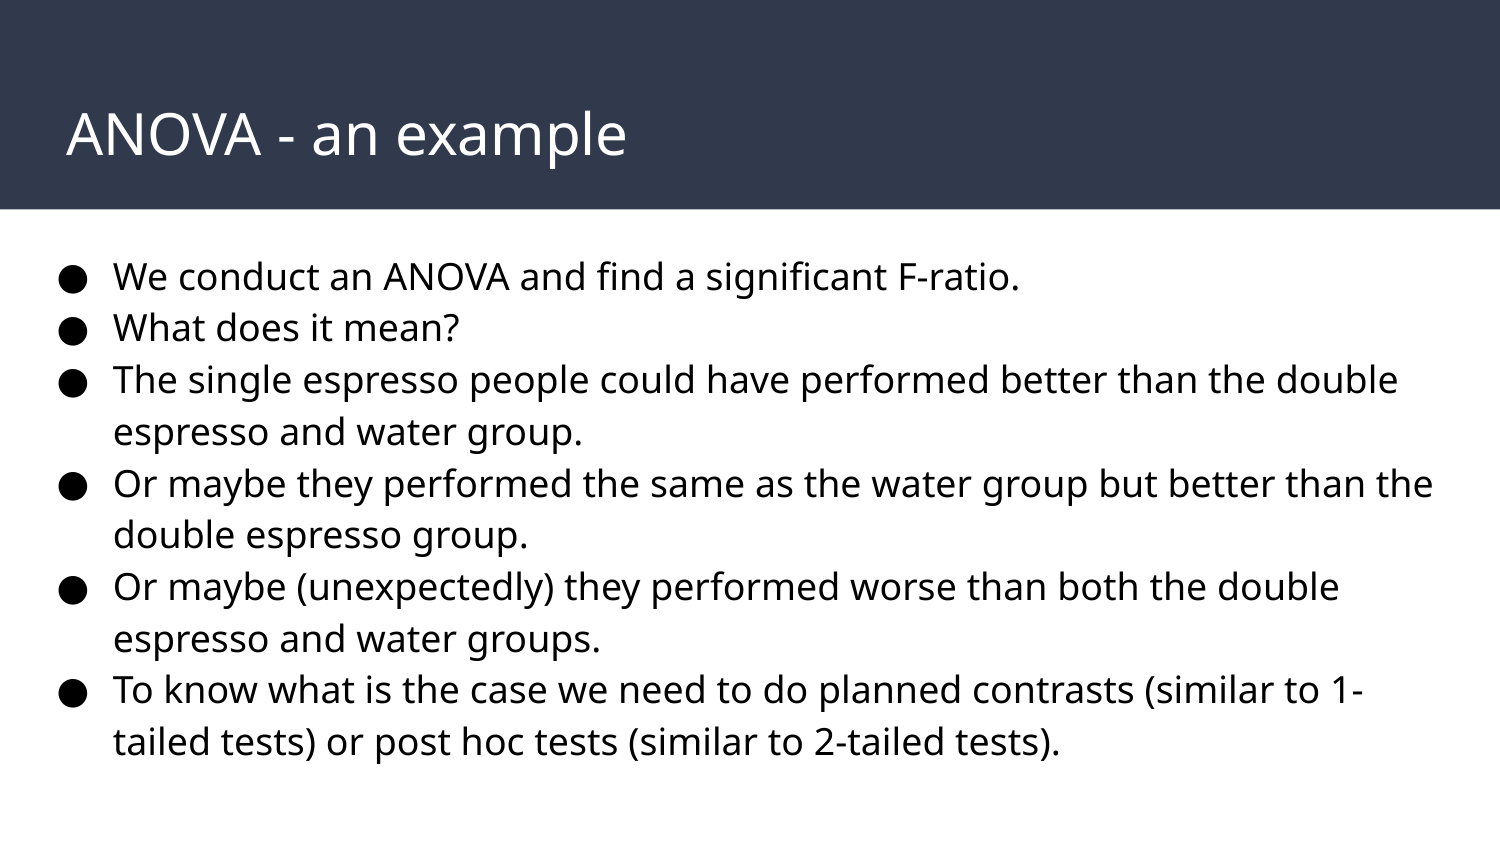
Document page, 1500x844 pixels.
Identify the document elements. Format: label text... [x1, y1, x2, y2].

text_box We conduct an ANOVA and find a significant F-ratio. What does it mean? The single espresso people could have performed better than the double espresso and water group. Or maybe they performed the same as the water group but better than the double espresso group. Or maybe (unexpectedly) they performed worse than both the double espresso and water groups. To know what is the case we need to do planned contrasts (similar to 1-tailed tests) or post hoc tests (similar to 2-tailed tests). [22, 230, 1473, 821]
title ANOVA - an example [51, 82, 1449, 185]
